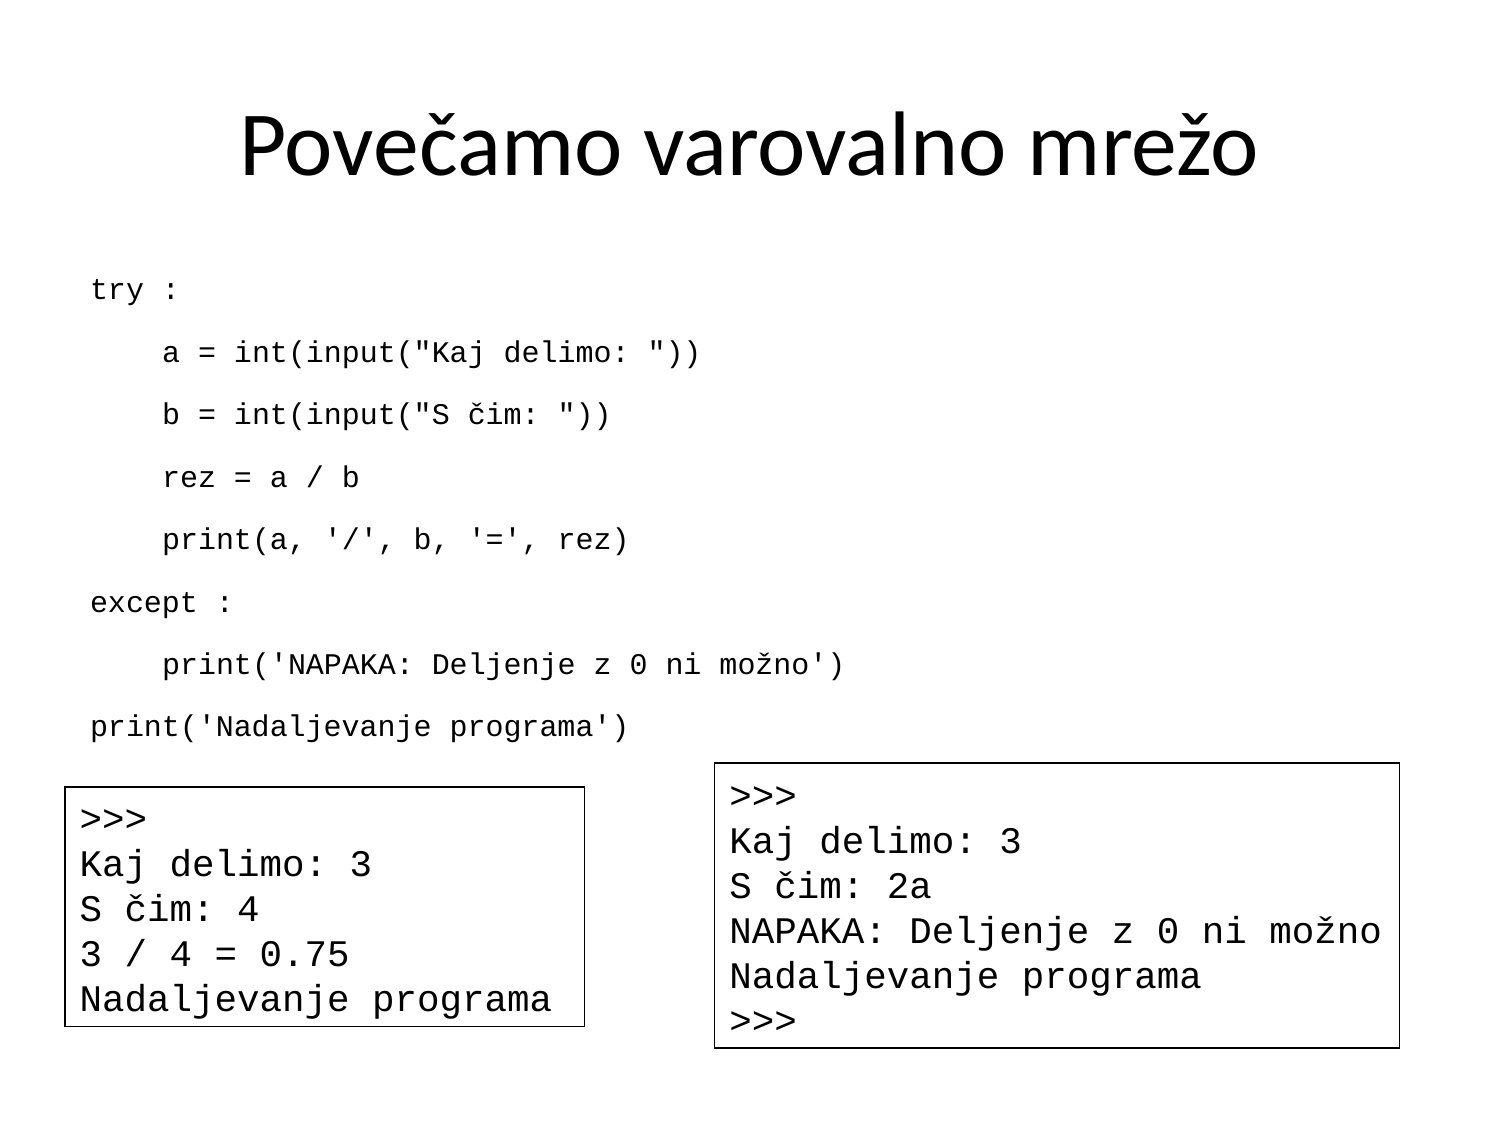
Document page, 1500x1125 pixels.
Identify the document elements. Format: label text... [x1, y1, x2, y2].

title Povečamo varovalno mrežo [75, 45, 1425, 233]
list try : a = int(input("Kaj delimo: ")) b = int(input("S čim: ")) rez = a / b print(a, '/', b, '=', rez) except : print('NAPAKA: Deljenje z 0 ni možno') print('Nadaljevanje programa') [75, 262, 1425, 752]
text_box >>> Kaj delimo: 3 S čim: 2a NAPAKA: Deljenje z 0 ni možno Nadaljevanje programa >>> [714, 763, 1400, 1049]
text_box >>> Kaj delimo: 3 S čim: 4 3 / 4 = 0.75 Nadaljevanje programa [64, 786, 585, 1027]
